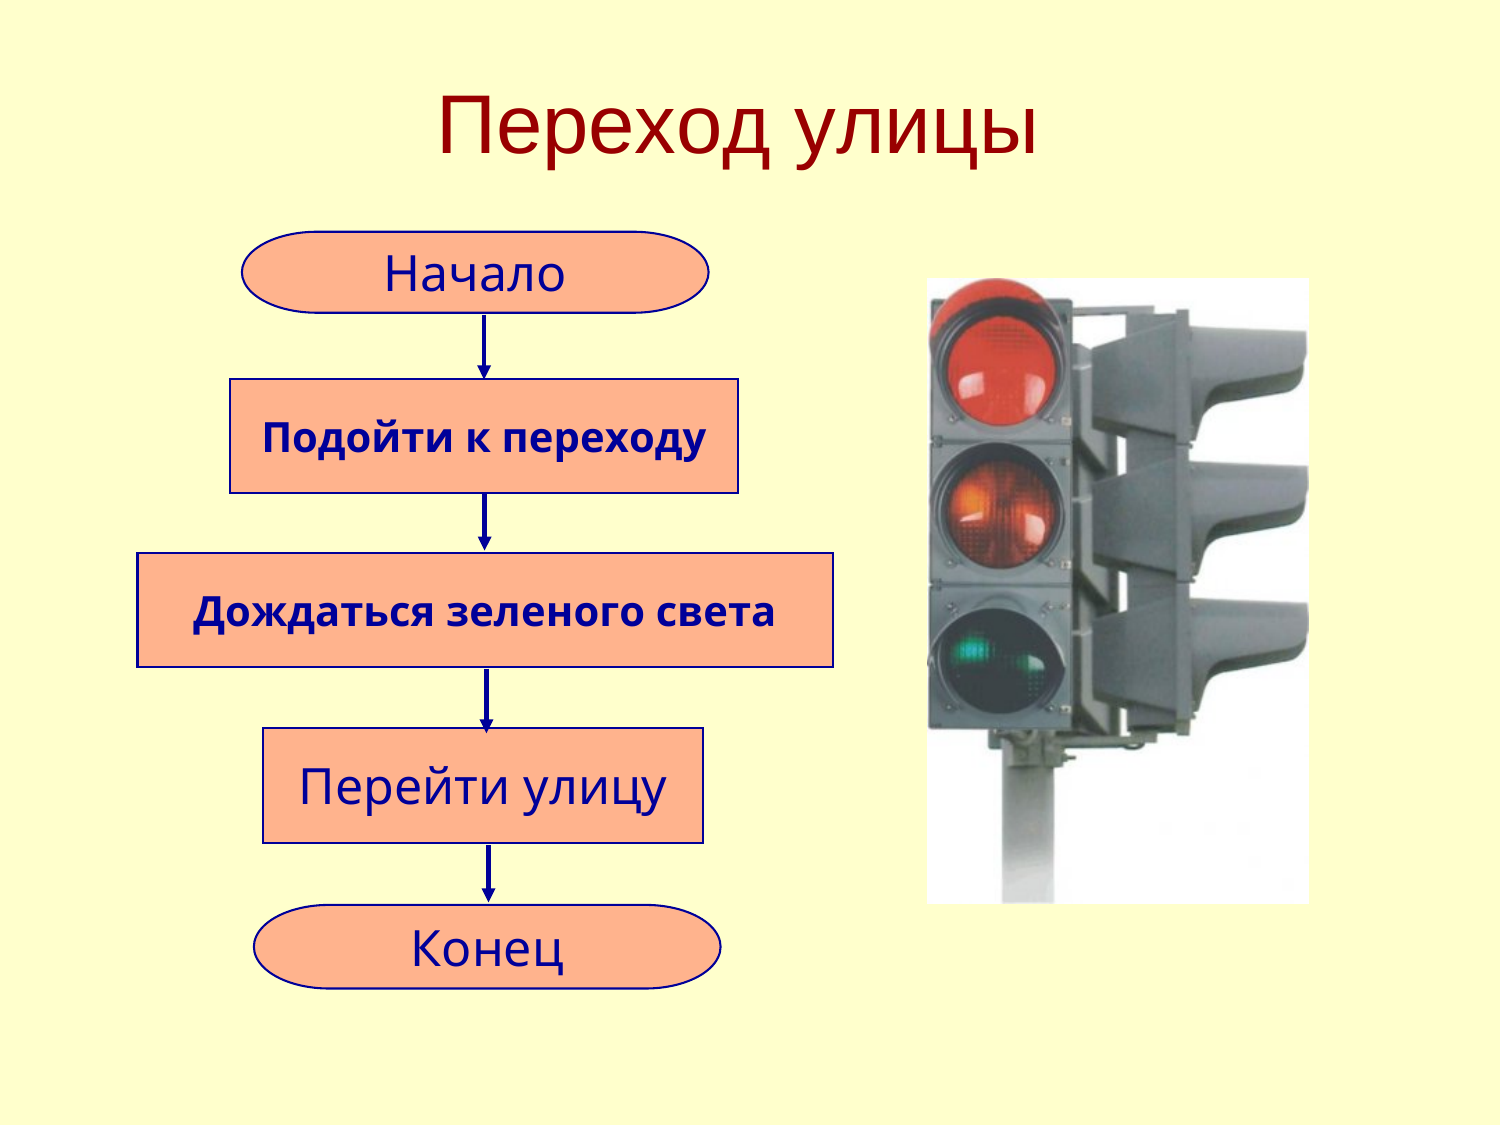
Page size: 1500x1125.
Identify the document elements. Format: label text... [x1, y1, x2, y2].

text_box Перейти улицу [262, 728, 704, 843]
text_box Подойти к переходу [230, 379, 738, 494]
title Переход улицы [100, 30, 1376, 219]
picture [927, 278, 1309, 904]
text_box Конец [253, 904, 721, 989]
text_box Начало [241, 231, 709, 313]
text_box Дождаться зеленого света [137, 552, 833, 667]
